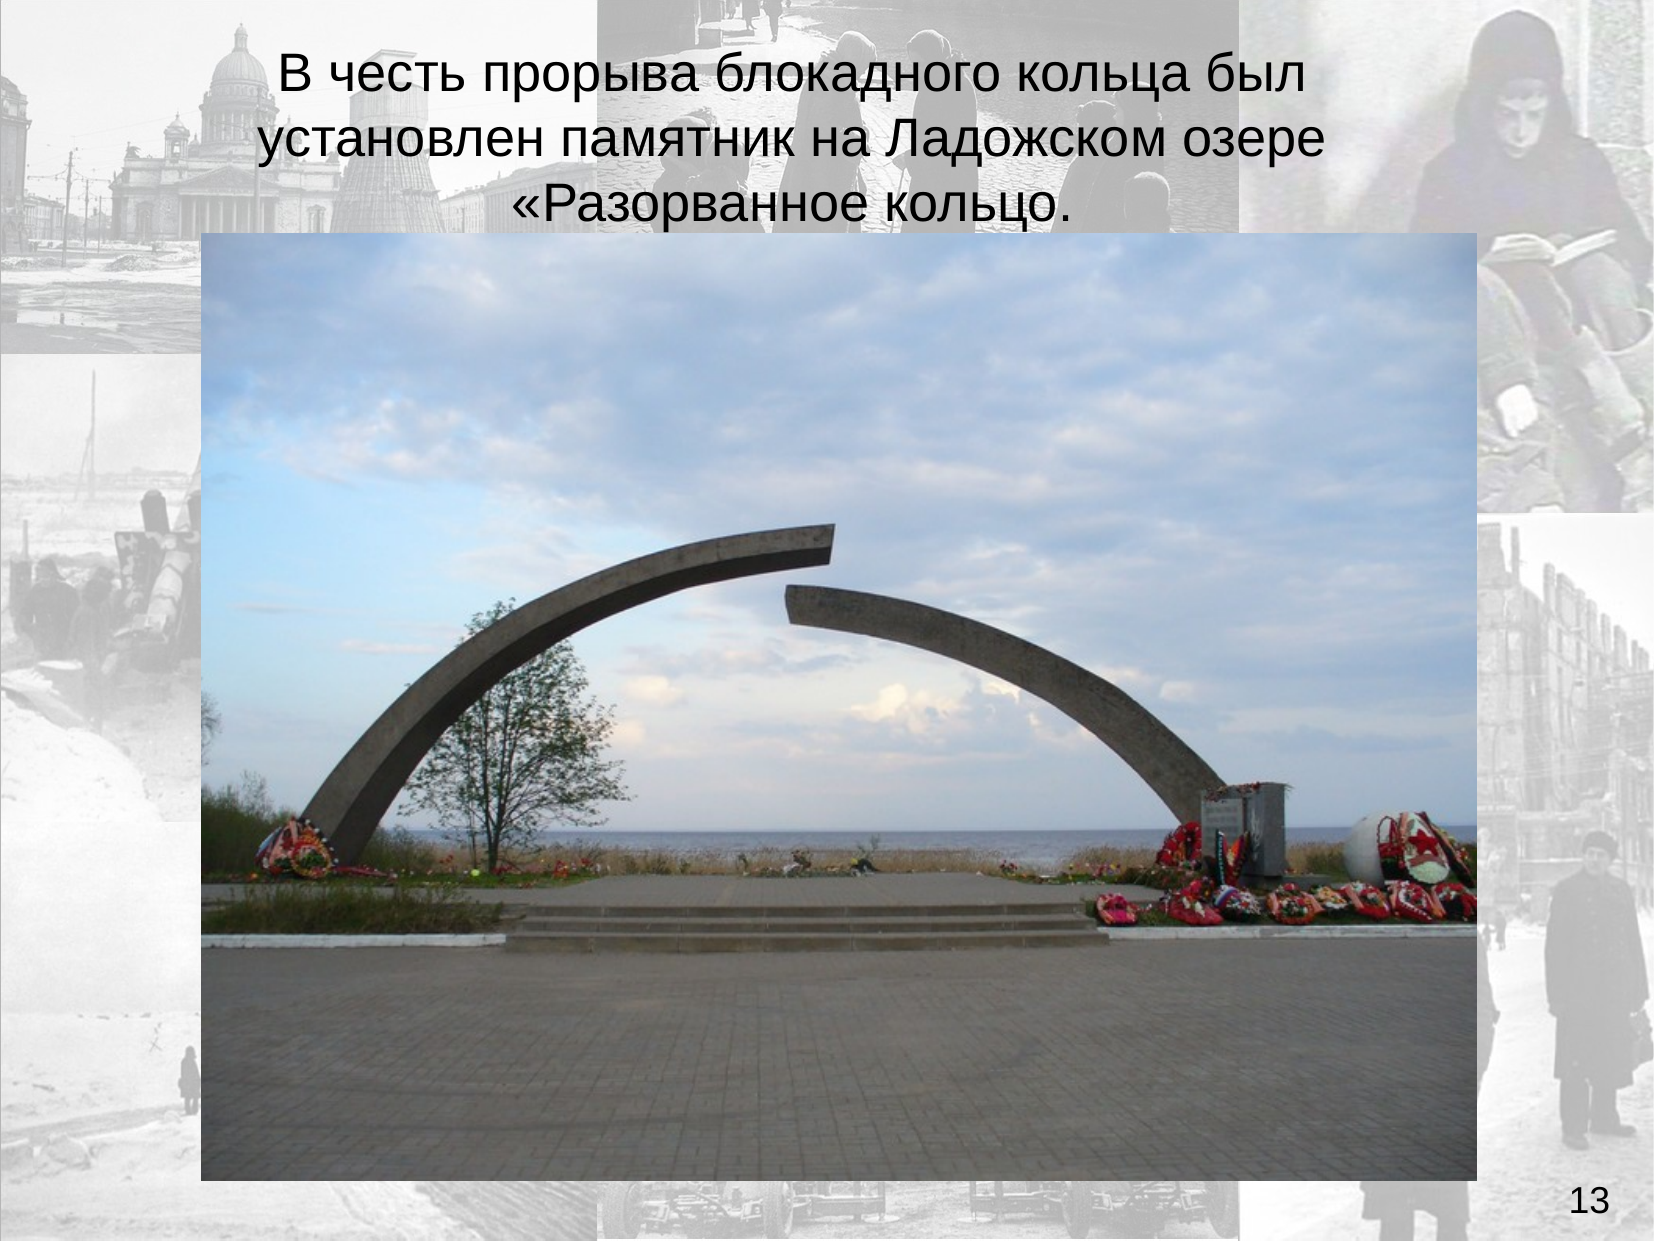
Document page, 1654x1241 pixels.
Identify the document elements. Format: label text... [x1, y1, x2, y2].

picture [0, 0, 1654, 1241]
text_box <номер> [1033, 1169, 1625, 1241]
text_box В честь прорыва блокадного кольца был установлен памятник на Ладожском озере «Разорванное кольцо. [118, 29, 1468, 312]
